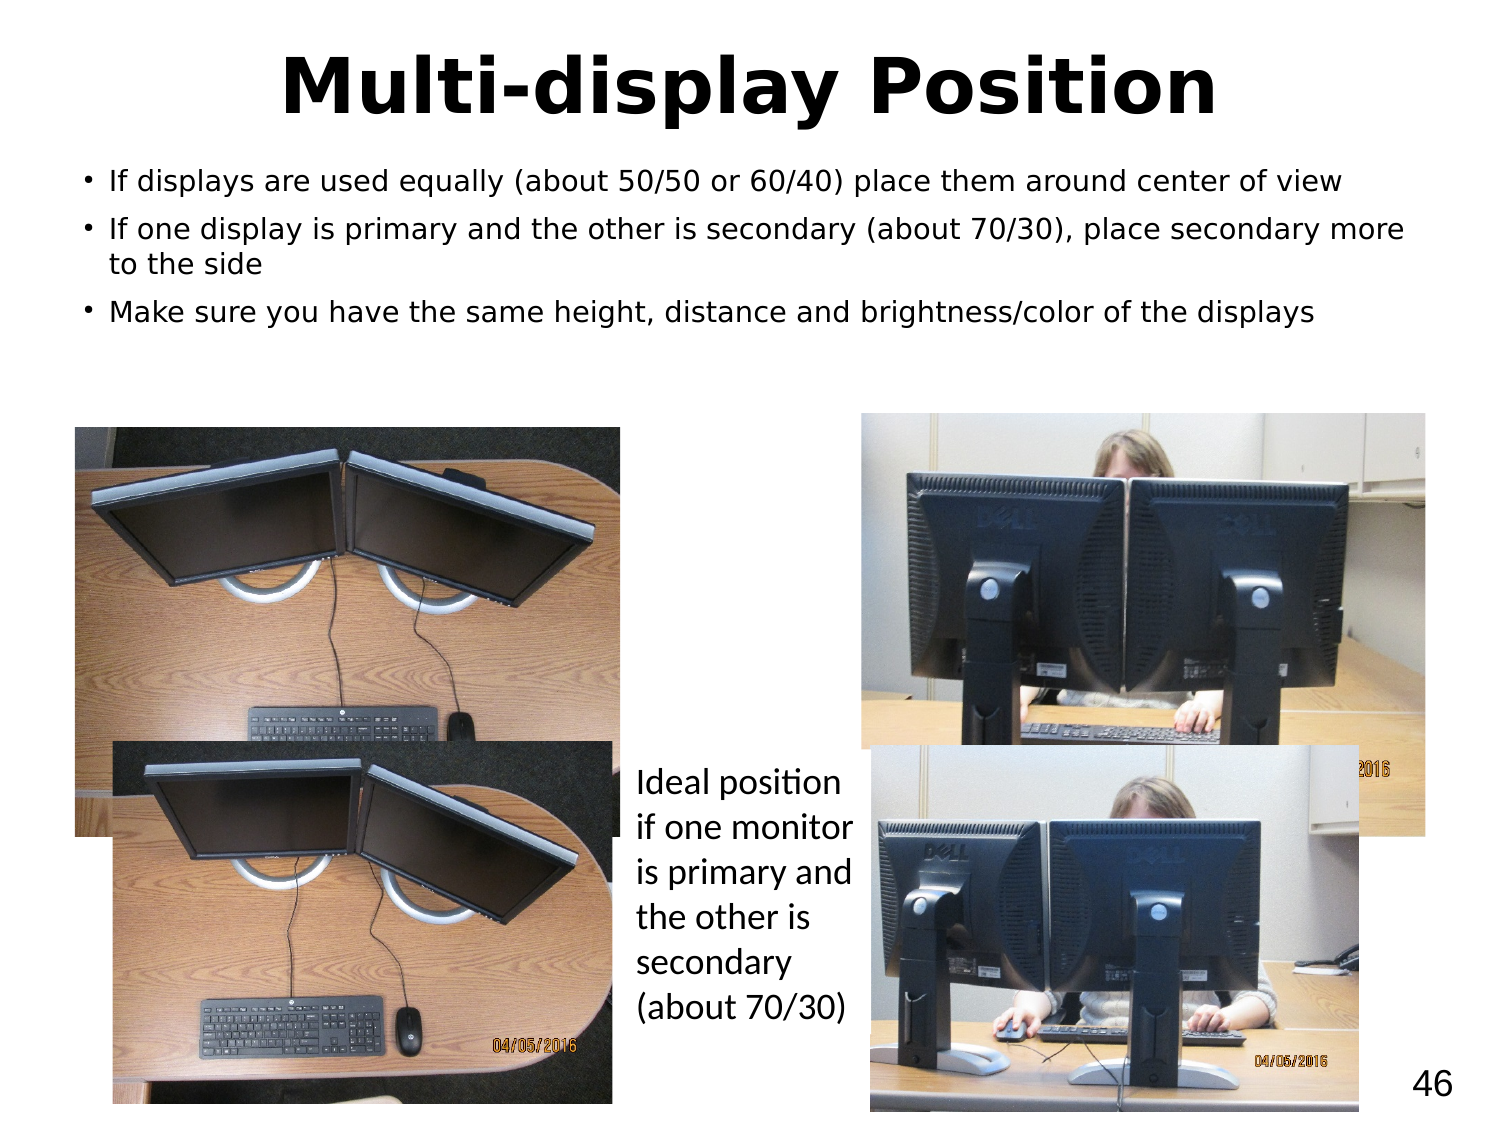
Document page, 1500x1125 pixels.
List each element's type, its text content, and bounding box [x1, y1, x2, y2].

picture [861, 413, 1426, 1112]
text_box Ideal position if one monitor is primary and the other is secondary (about 70/30) [621, 749, 872, 1035]
list If displays are used equally (about 50/50 or 60/40) place them around center of view If one display is primary and the other is secondary (about 70/30), place secondary more to the side Make sure you have the same height, distance and brightness/color of the displays [75, 162, 1425, 373]
picture [74, 427, 621, 1104]
title Multi-display Position [75, 21, 1425, 154]
